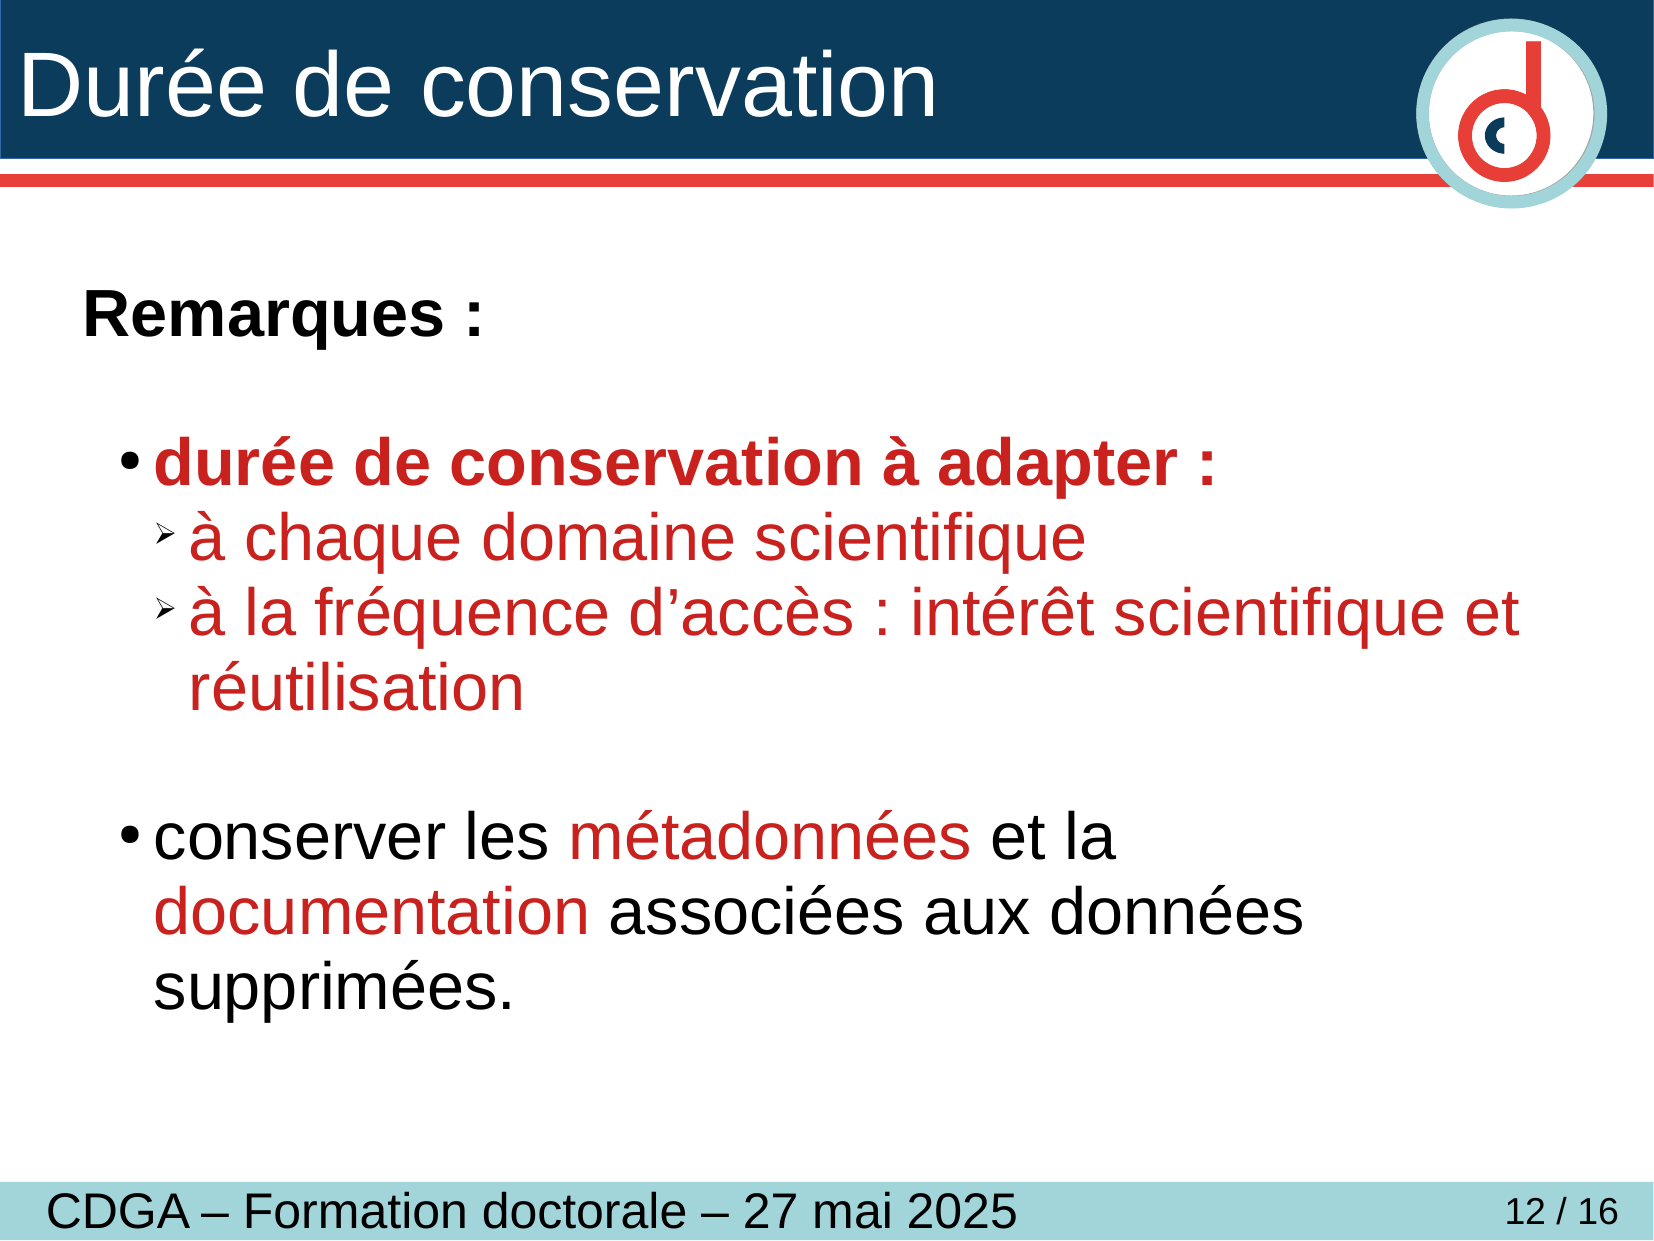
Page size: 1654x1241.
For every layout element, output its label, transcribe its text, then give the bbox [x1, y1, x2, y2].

title Durée de conservation [17, 11, 1412, 159]
subtitle Remarques : durée de conservation à adapter : à chaque domaine scientifique à la fréquence d’accès : intérêt scientifique et réutilisation conserver les métadonnées et la documentation associées aux données supprimées. [82, 275, 1571, 1024]
